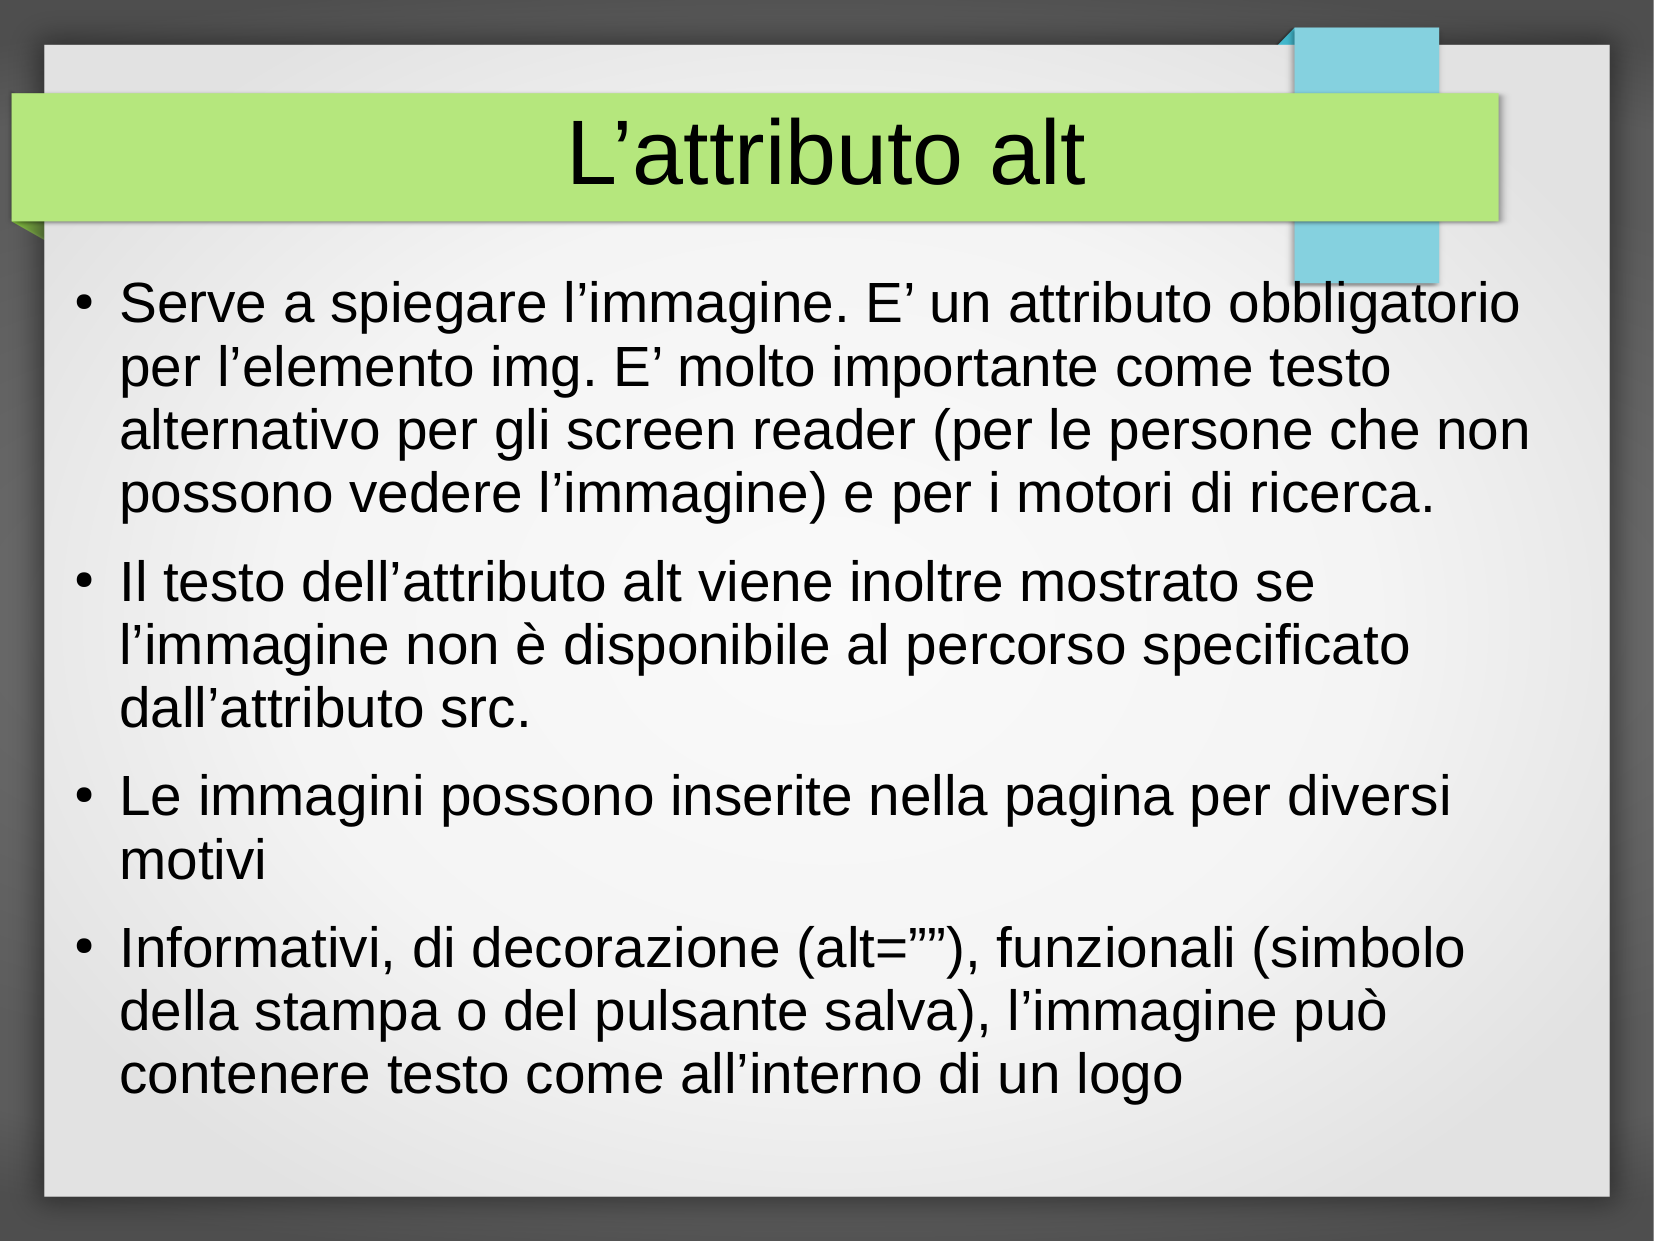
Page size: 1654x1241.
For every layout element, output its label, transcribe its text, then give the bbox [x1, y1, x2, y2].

list Serve a spiegare l’immagine. E’ un attributo obbligatorio per l’elemento img. E’ molto importante come testo alternativo per gli screen reader (per le persone che non possono vedere l’immagine) e per i motori di ricerca. Il testo dell’attributo alt viene inoltre mostrato se l’immagine non è disponibile al percorso specificato dall’attributo src. Le immagini possono inserite nella pagina per diversi motivi Informativi, di decorazione (alt=””), funzionali (simbolo della stampa o del pulsante salva), l’immagine può contenere testo come all’interno di un logo [59, 271, 1548, 1116]
title L’attributo alt [82, 49, 1571, 257]
picture [0, 0, 1654, 1241]
